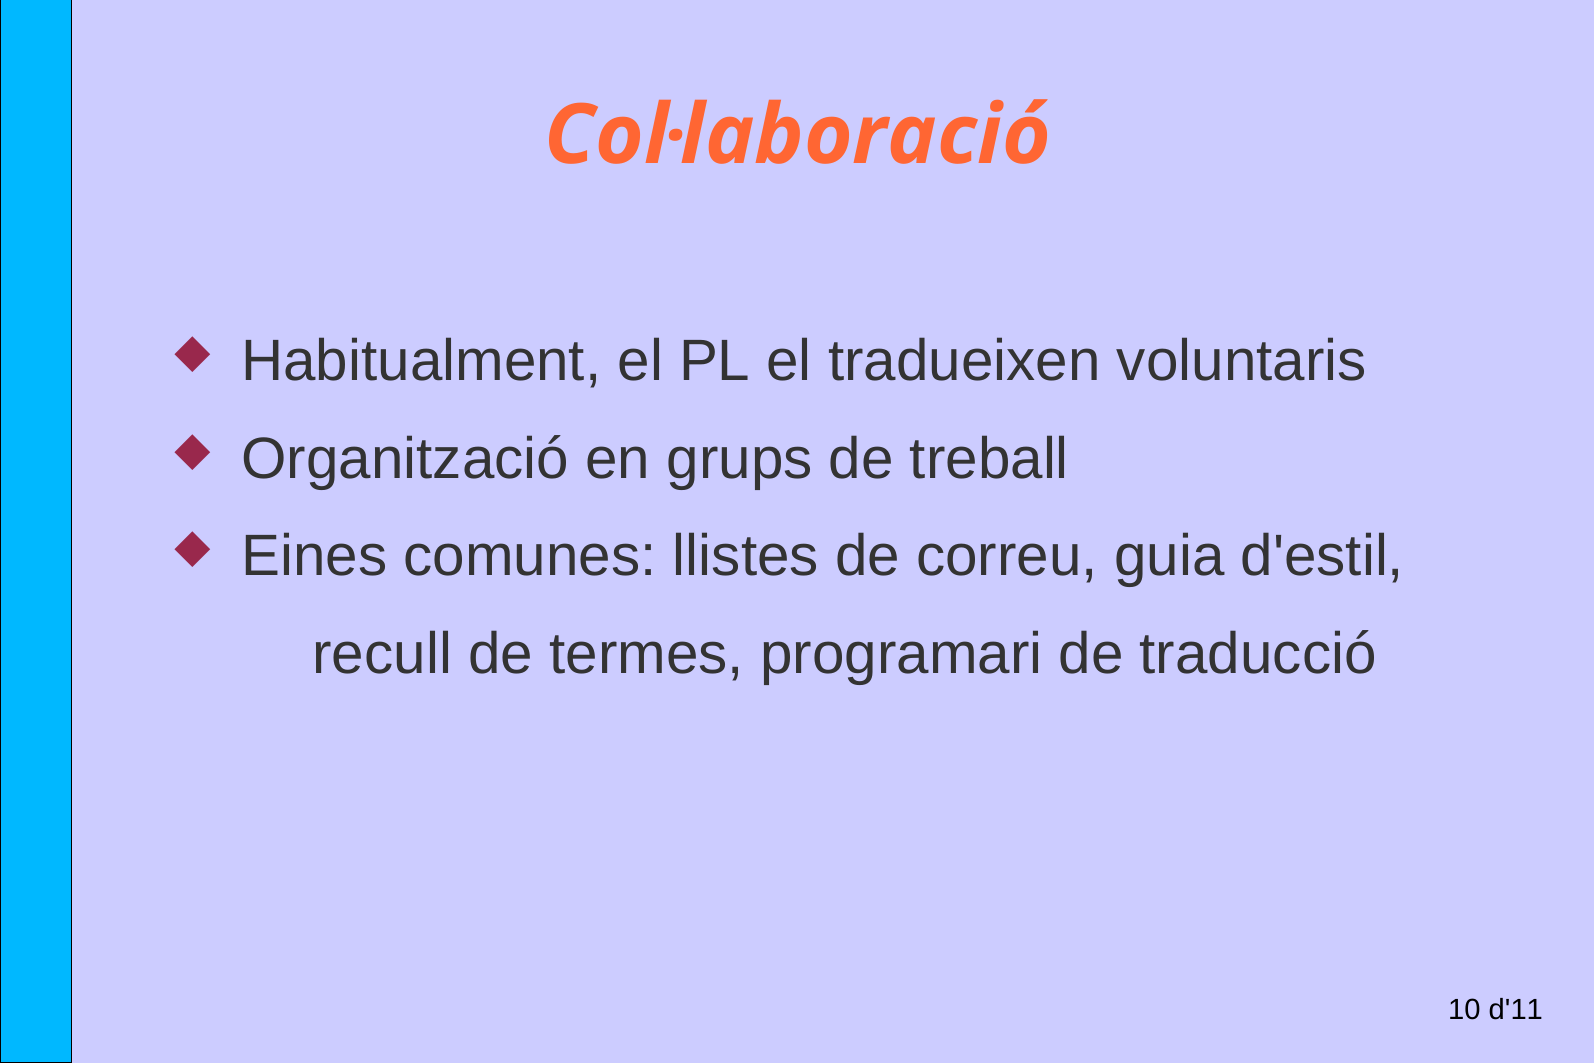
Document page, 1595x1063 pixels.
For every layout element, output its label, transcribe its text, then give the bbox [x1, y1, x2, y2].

list Habitualment, el PL el tradueixen voluntaris Organització en grups de treball Eines comunes: llistes de correu, guia d'estil, recull de termes, programari de traducció [147, 295, 1479, 966]
text_box 10 d'11 [1448, 993, 1555, 1030]
title Col·laboració [117, 42, 1479, 221]
